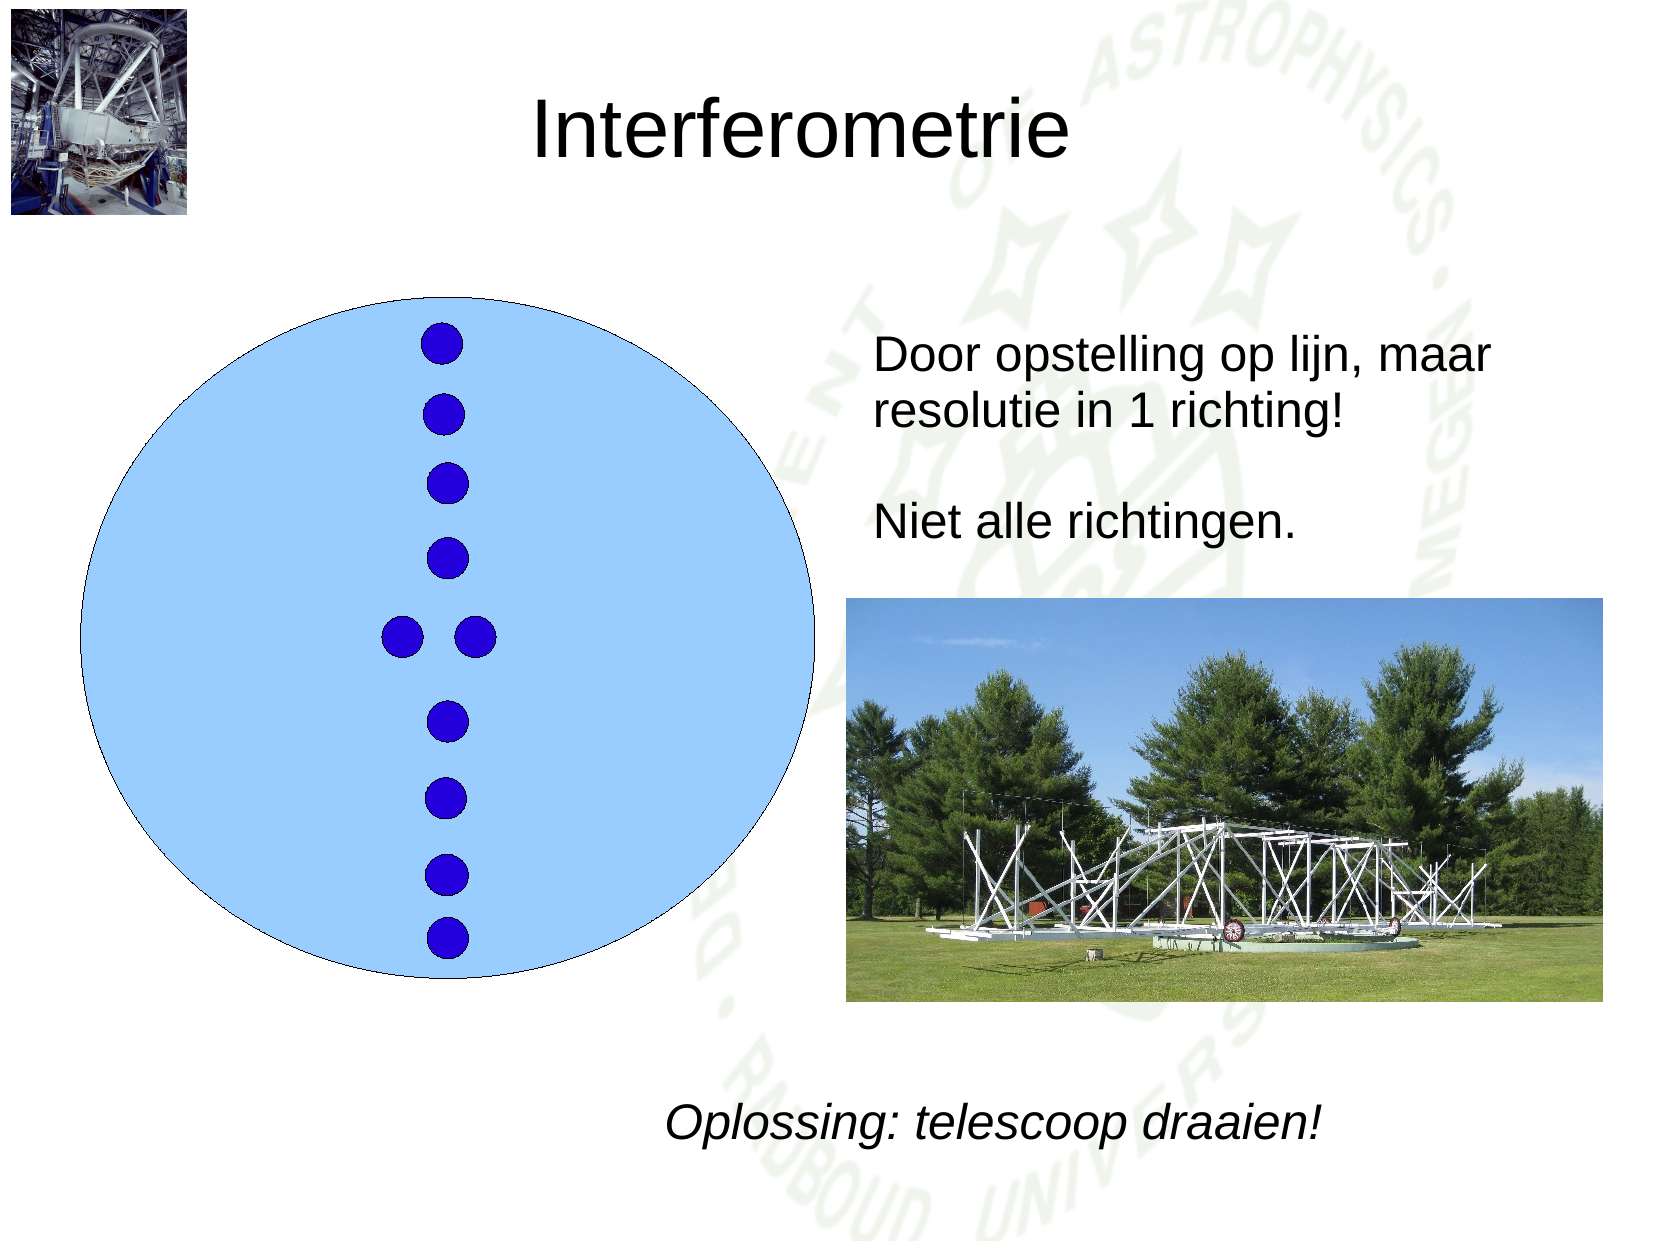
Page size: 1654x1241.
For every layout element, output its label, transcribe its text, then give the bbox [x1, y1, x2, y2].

picture [0, 0, 1654, 1241]
text_box Door opstelling op lijn, maar resolutie in 1 richting! Niet alle richtingen. [858, 318, 1522, 557]
text_box [80, 297, 815, 979]
text_box Oplossing: telescoop draaien! [649, 1086, 1338, 1158]
text_box Interferometrie [515, 74, 1088, 183]
